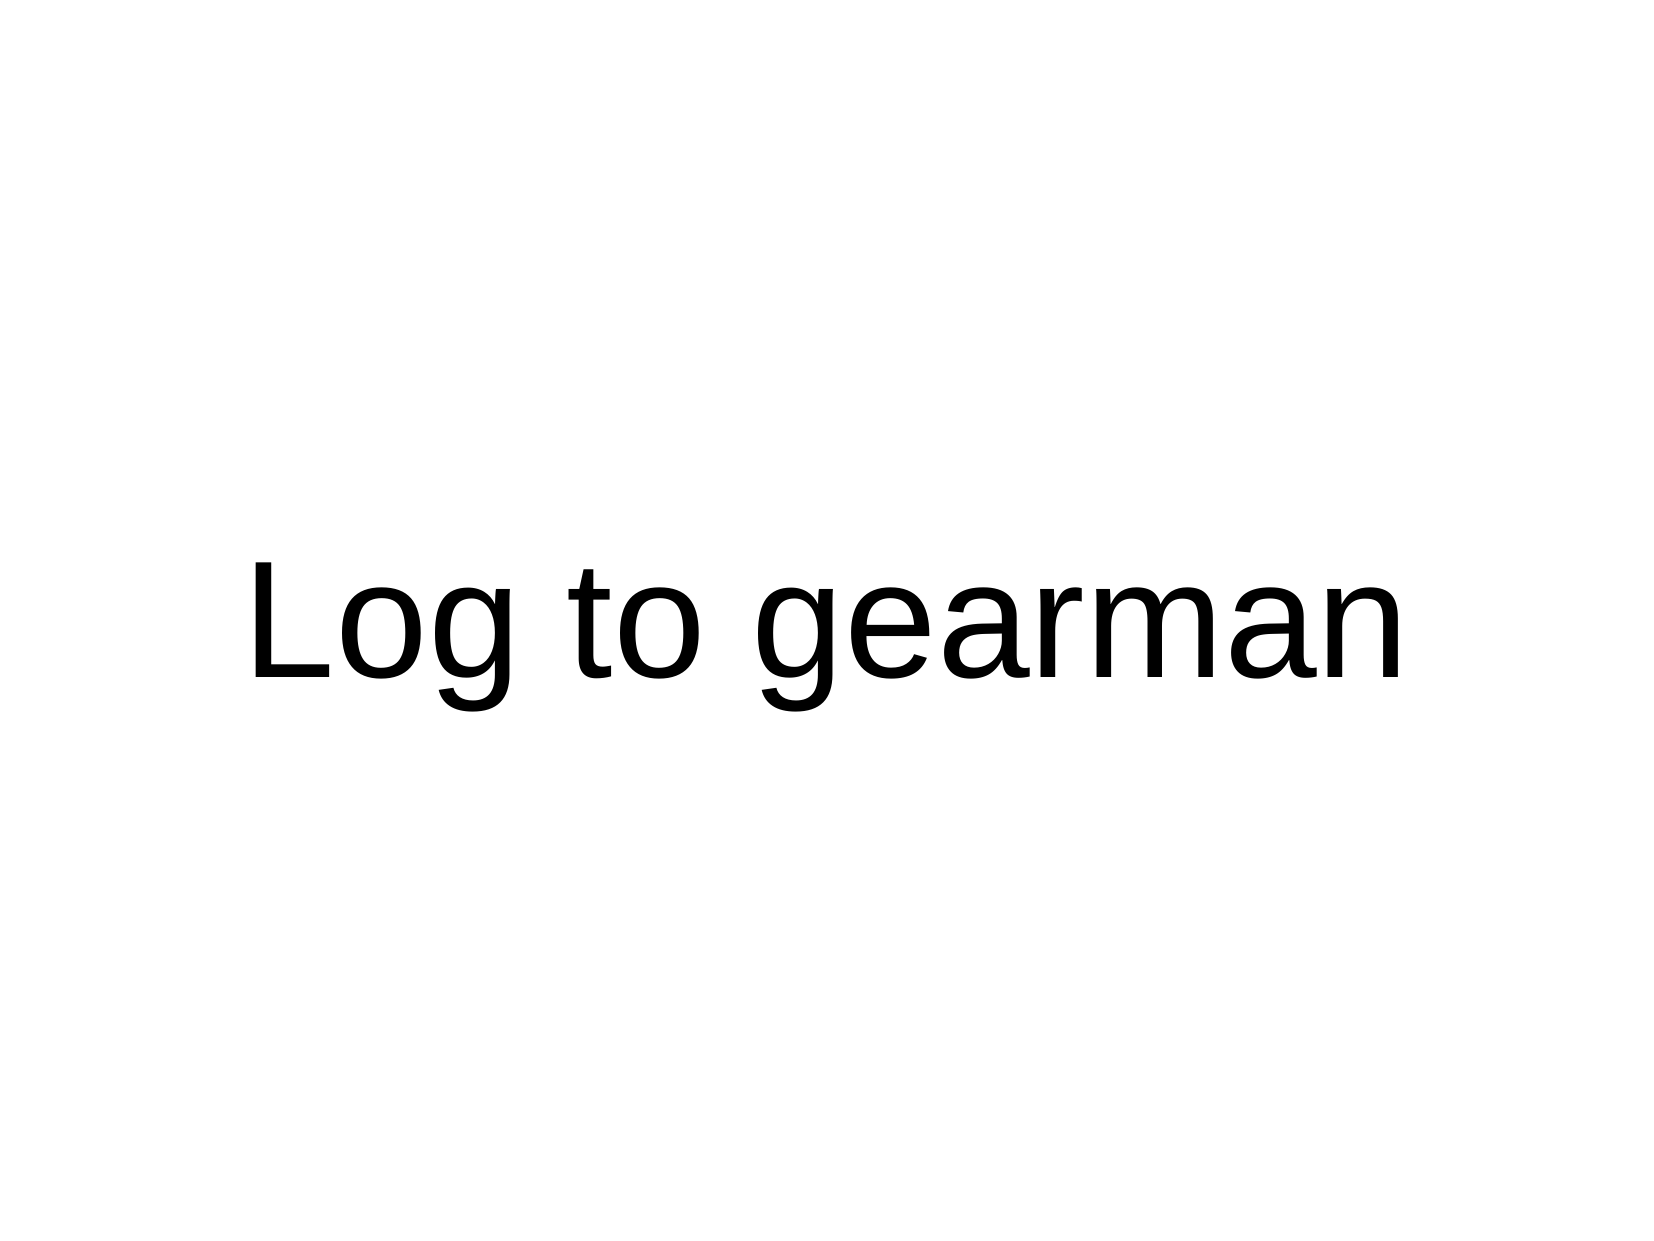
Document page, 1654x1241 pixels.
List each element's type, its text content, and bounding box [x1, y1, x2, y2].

title Log to gearman [0, 516, 1654, 724]
